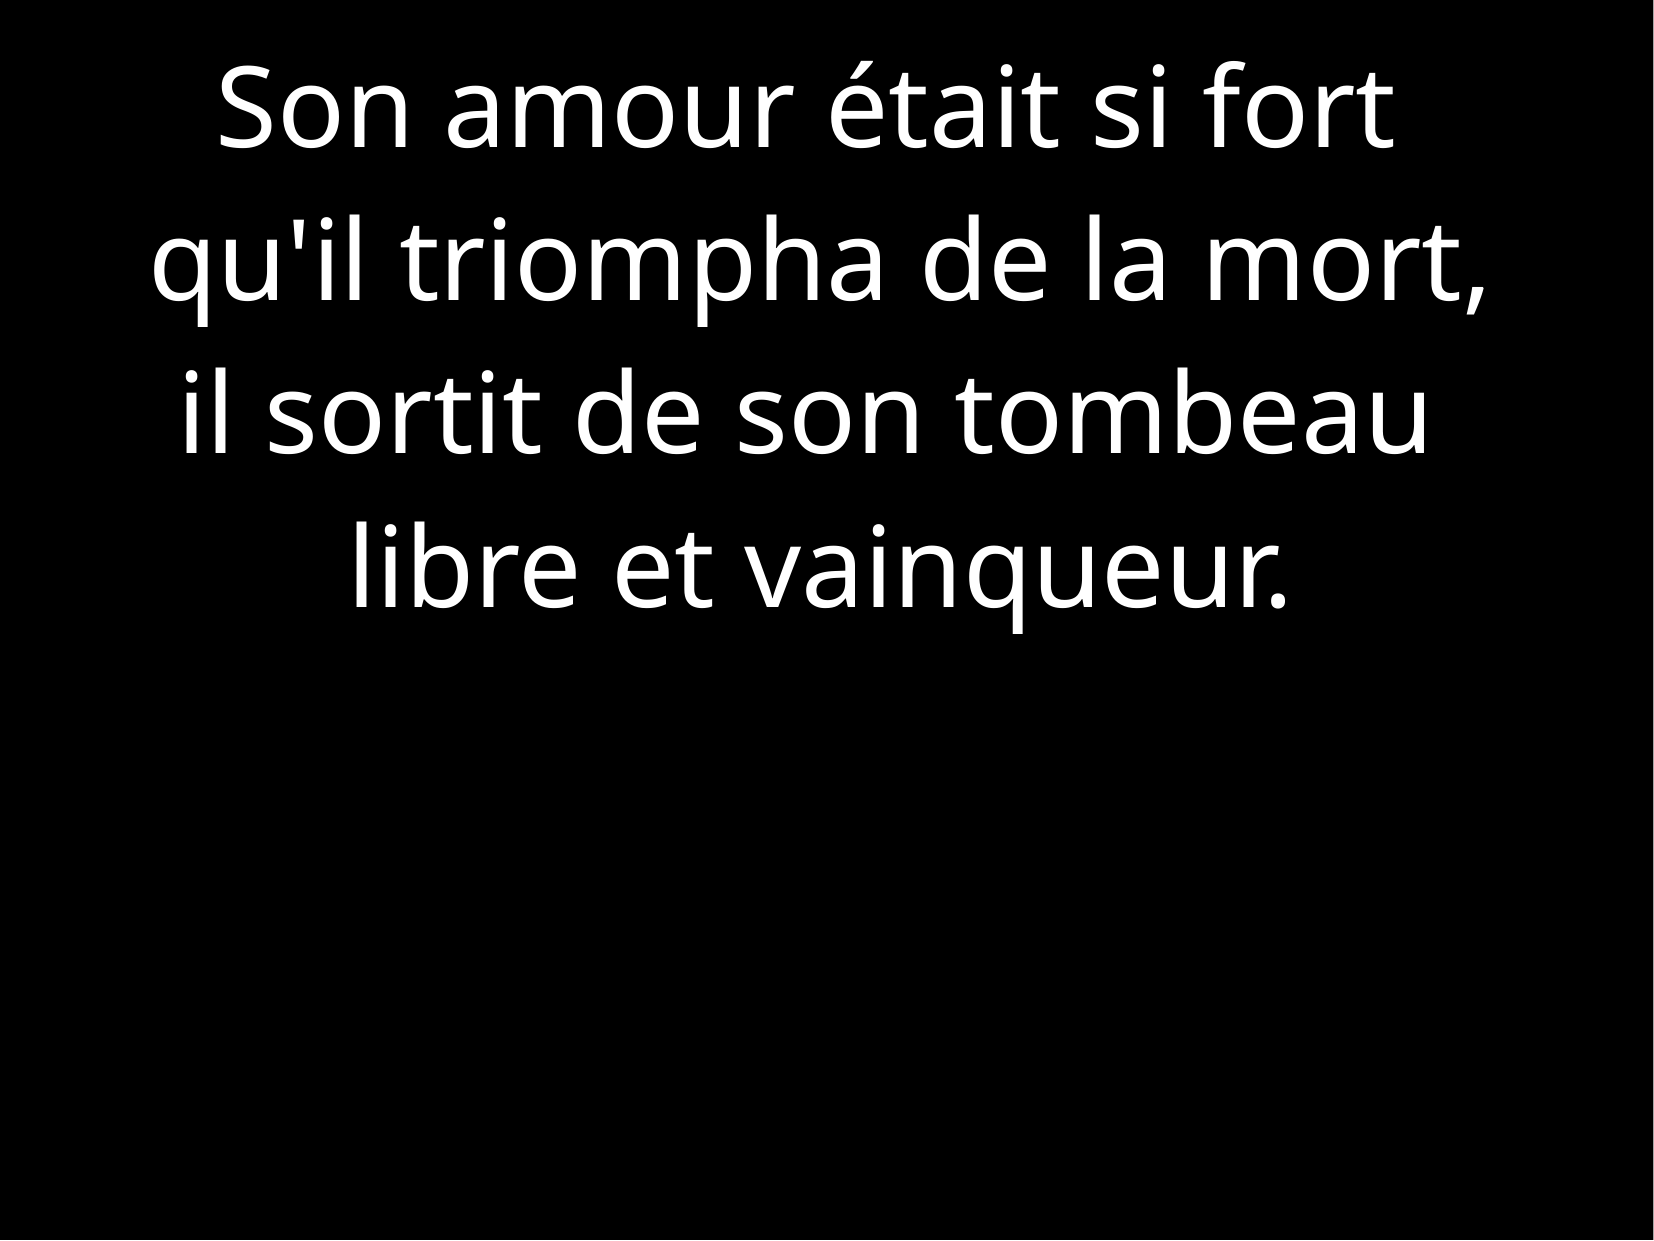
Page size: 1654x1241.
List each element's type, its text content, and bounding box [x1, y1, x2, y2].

list Son amour était si fort qu'il triompha de la mort, il sortit de son tombeau libre et vainqueur. [47, 27, 1595, 1241]
